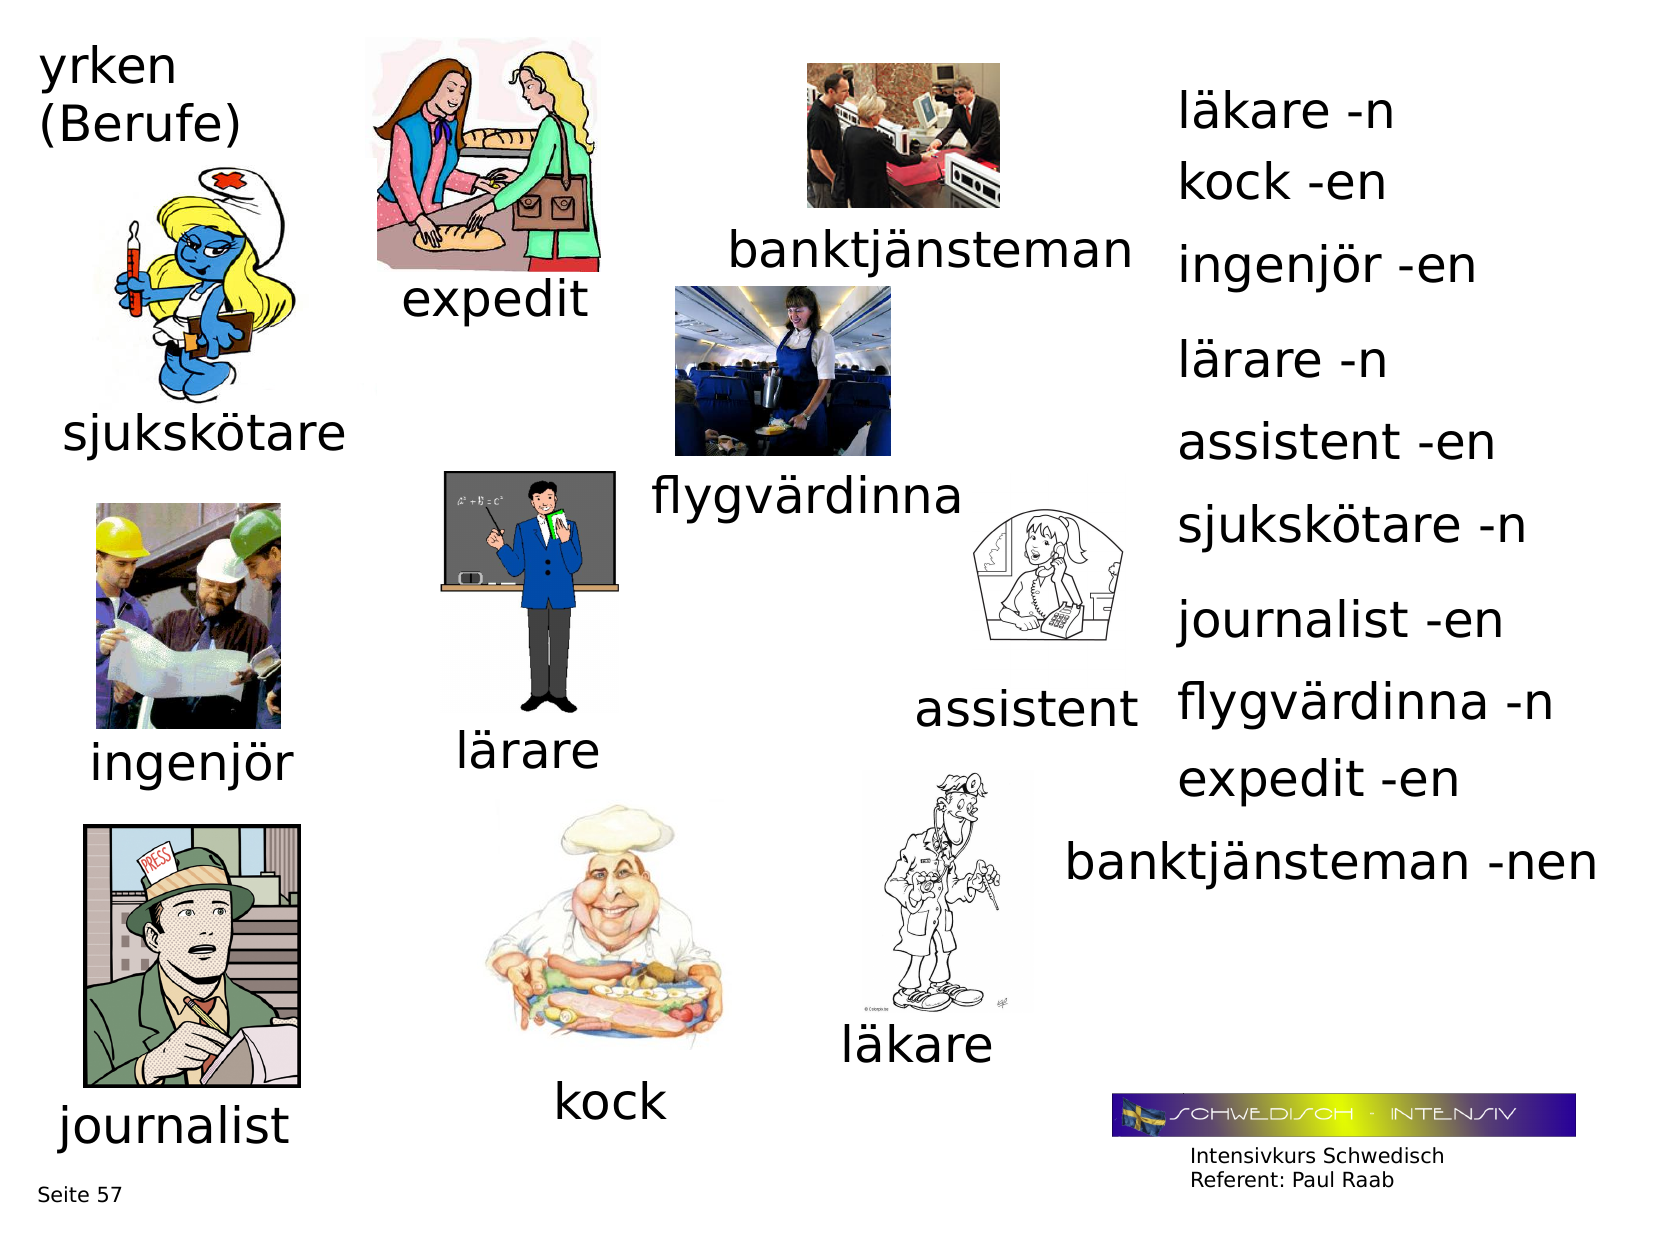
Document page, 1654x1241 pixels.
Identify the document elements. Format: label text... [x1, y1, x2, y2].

text_box lärare -n [1162, 323, 1463, 397]
text_box flygvärdinna [637, 459, 1015, 533]
text_box ingenjör -en [1162, 228, 1613, 302]
picture [96, 503, 281, 729]
text_box journalist [43, 1089, 336, 1163]
picture [1112, 1093, 1576, 1137]
text_box lärare [440, 714, 628, 788]
text_box sjukskötare -n [1162, 488, 1576, 562]
picture [37, 37, 601, 413]
text_box banktjänsteman [712, 213, 1163, 287]
text_box flygvärdinna -n [1162, 666, 1613, 740]
text_box journalist -en [1162, 583, 1613, 657]
text_box assistent [900, 672, 1163, 746]
picture [83, 824, 301, 1088]
text_box kock [538, 1065, 717, 1139]
text_box sjukskötare [47, 396, 385, 470]
text_box banktjänsteman -nen [1050, 825, 1654, 899]
text_box läkare [825, 1008, 1088, 1082]
picture [862, 770, 1034, 1013]
picture [807, 63, 1000, 208]
text_box ingenjör [74, 726, 364, 800]
text_box expedit -en [1162, 742, 1501, 816]
text_box läkare -n [1162, 75, 1463, 145]
picture [972, 473, 1126, 689]
picture [675, 286, 891, 456]
text_box yrken (Berufe) [23, 29, 399, 162]
picture [461, 799, 751, 1051]
picture [440, 471, 619, 713]
text_box assistent -en [1162, 406, 1576, 480]
text_box kock -en [1162, 145, 1463, 219]
text_box expedit [386, 262, 620, 336]
